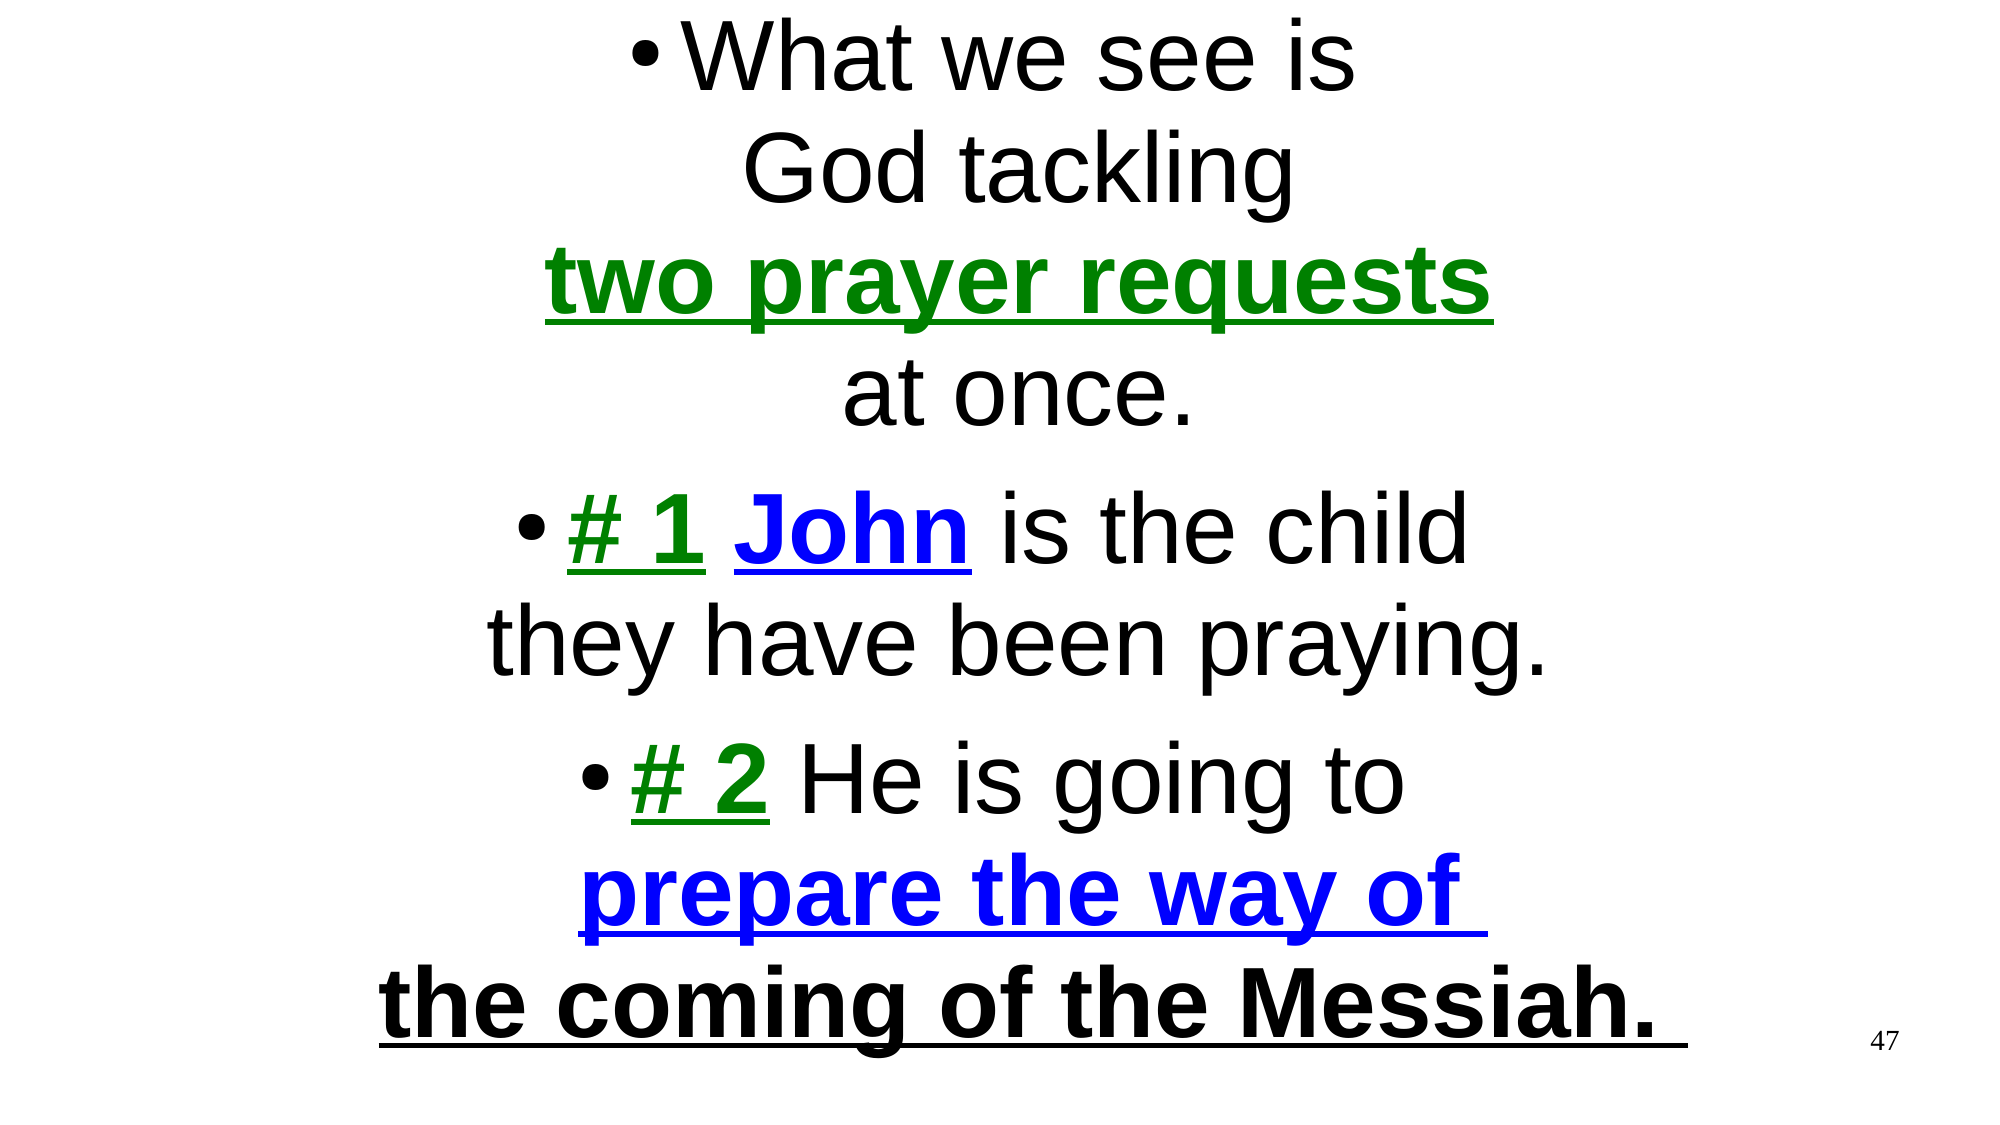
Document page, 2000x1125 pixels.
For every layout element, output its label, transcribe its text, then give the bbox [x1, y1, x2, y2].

list What we see is God tackling two prayer requests at once. # 1 John is the child they have been praying. # 2 He is going to prepare the way of the coming of the Messiah. [0, 0, 1996, 1123]
